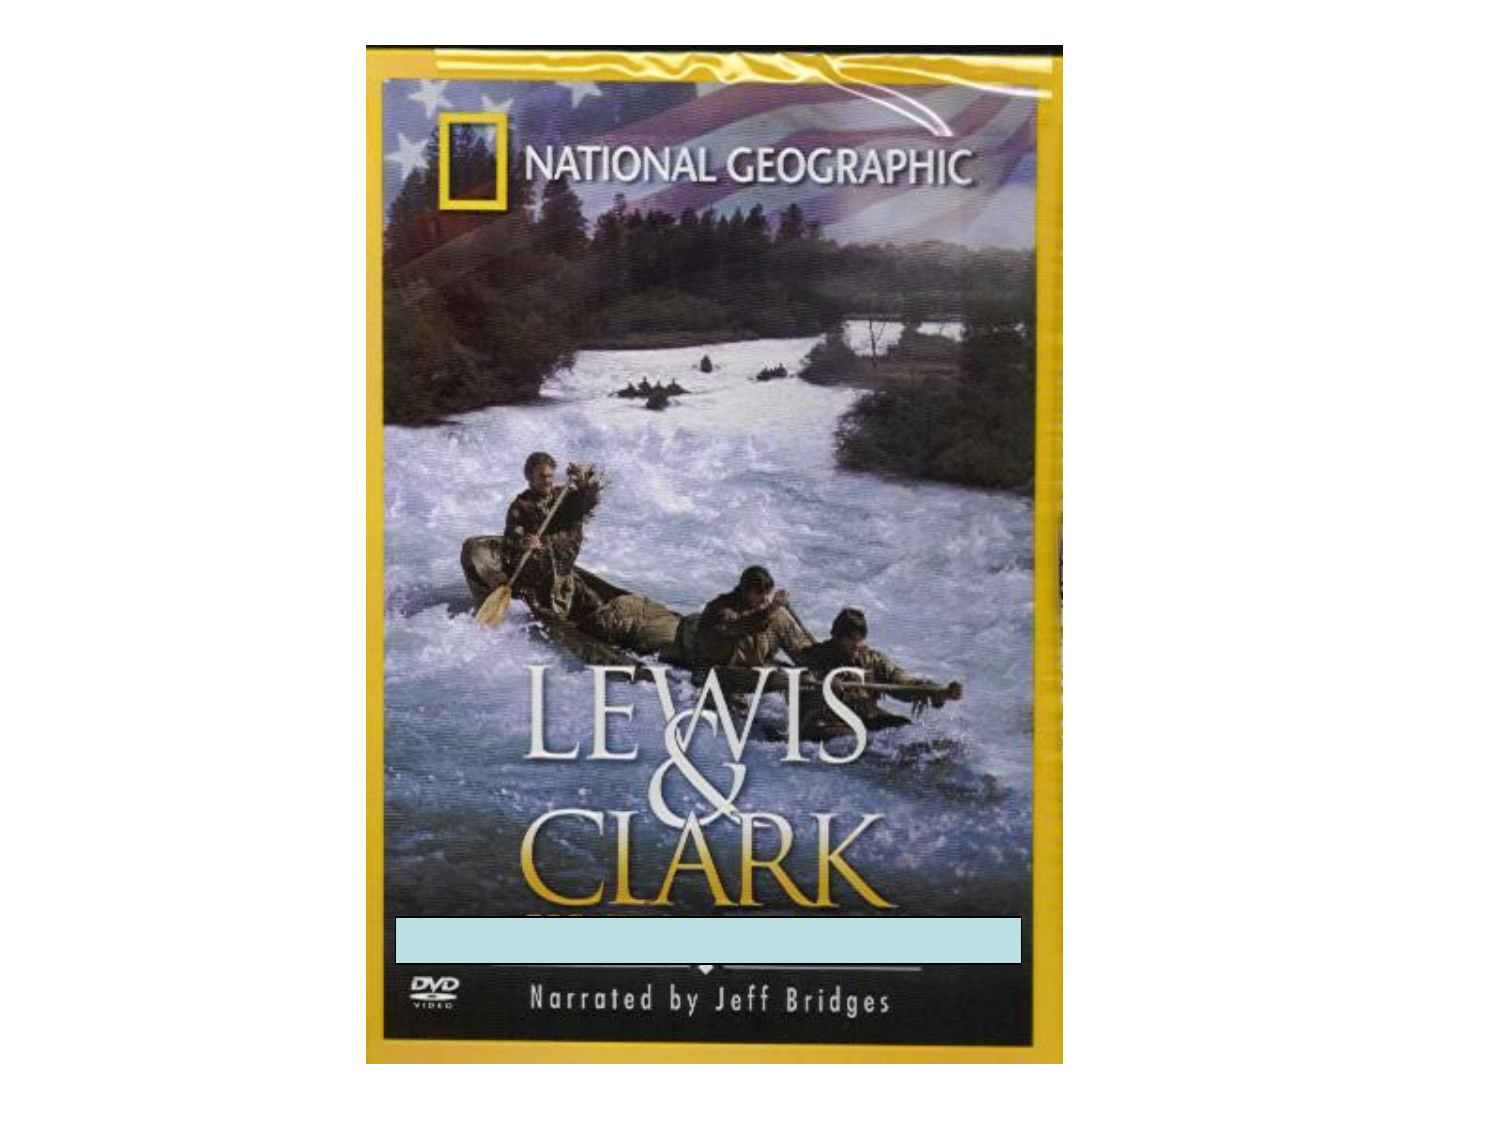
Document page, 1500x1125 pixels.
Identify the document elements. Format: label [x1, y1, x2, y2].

picture [366, 45, 1063, 1064]
text_box [395, 916, 1022, 965]
